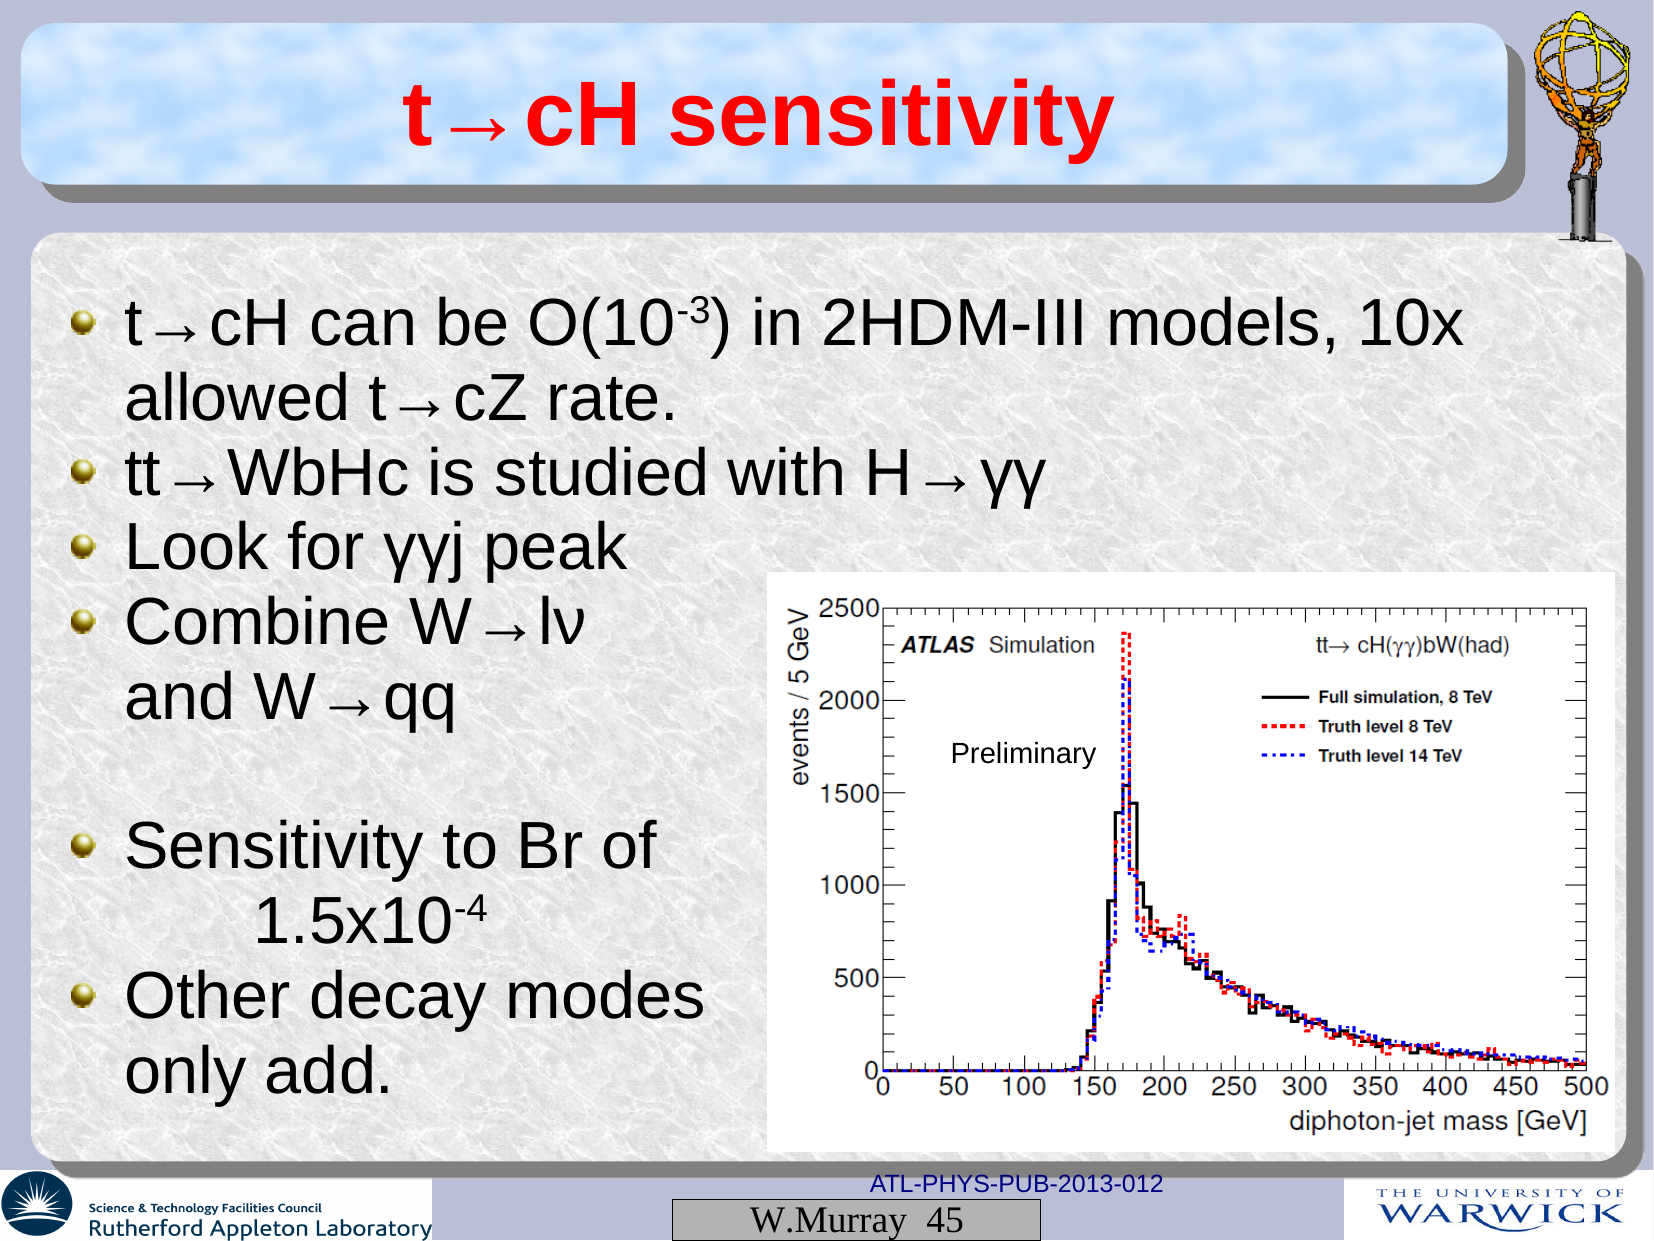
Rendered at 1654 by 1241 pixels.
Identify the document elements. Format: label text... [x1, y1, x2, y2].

list t→cH can be O(10-3) in 2HDM-III models, 10x allowed t→cZ rate. tt→WbHc is studied with H→γγ Look for γγj peak Combine W→lν and W→qq Sensitivity to Br of 1.5x10-4 Other decay modes only add. [53, 285, 1588, 1193]
text_box Preliminary [935, 729, 1127, 778]
text_box ATL-PHYS-PUB-2013-012 [855, 1162, 1196, 1206]
title t→cH sensitivity [29, 39, 1489, 190]
picture [30, 0, 1654, 1162]
picture [0, 1170, 432, 1241]
picture [1344, 1170, 1654, 1241]
picture [20, 22, 1508, 181]
